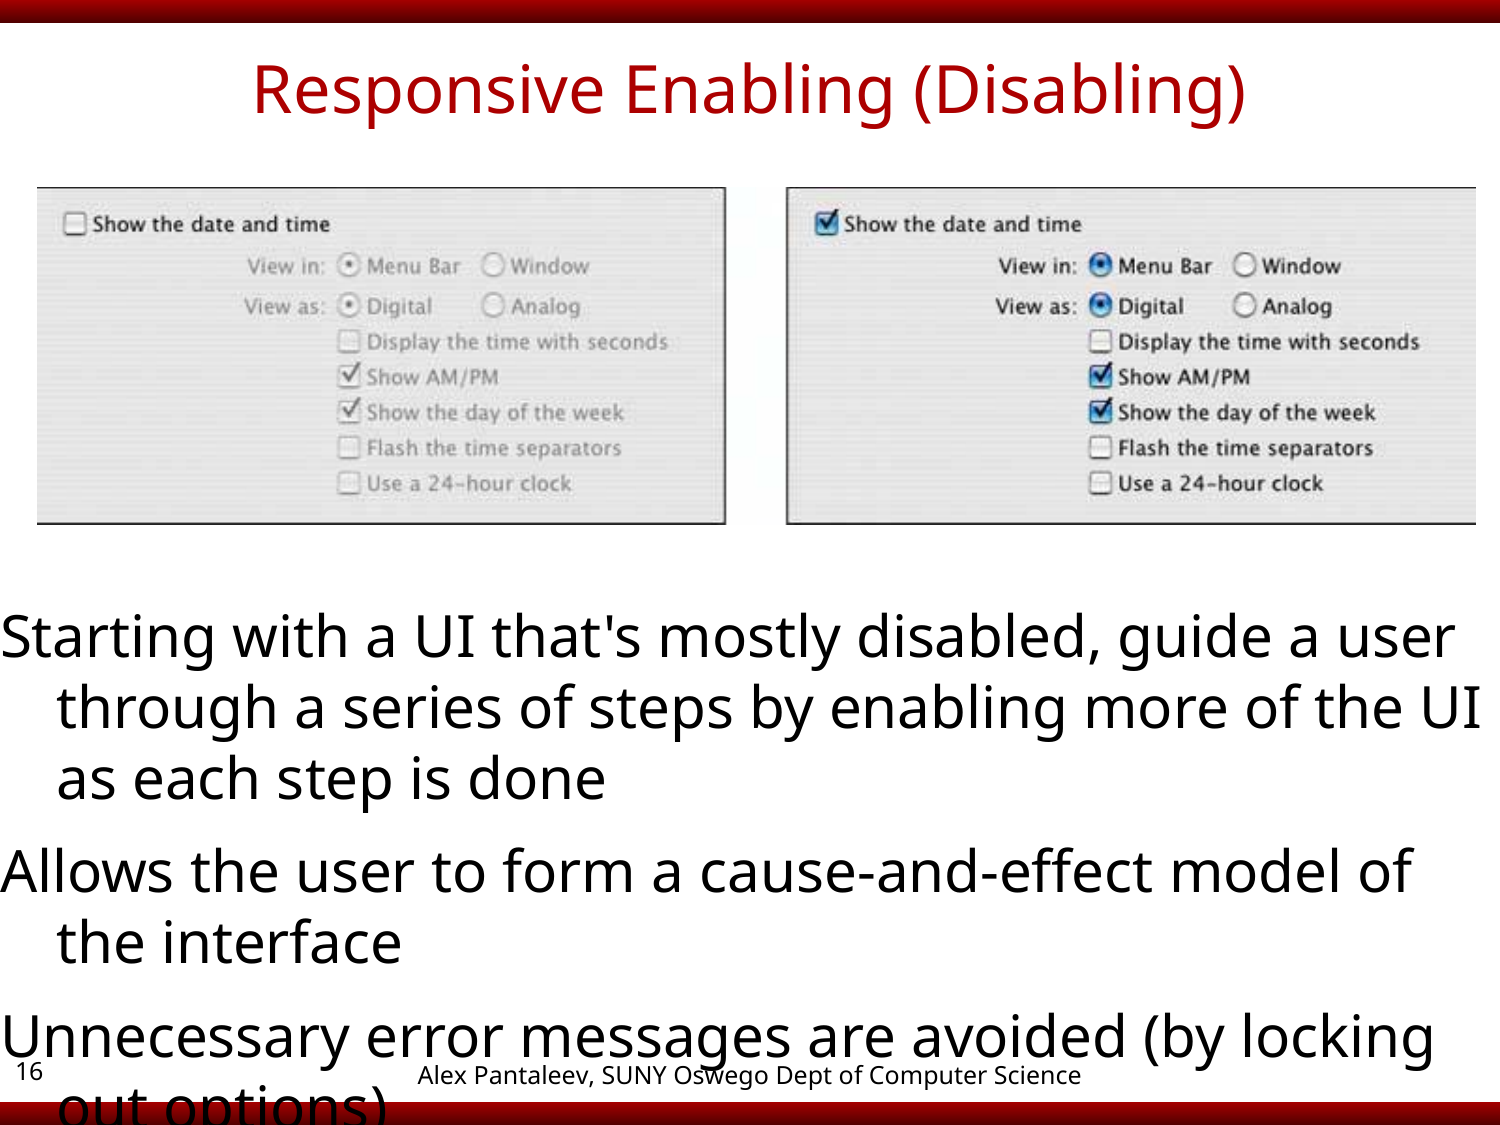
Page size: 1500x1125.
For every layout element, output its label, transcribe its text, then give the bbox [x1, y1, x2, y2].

title Responsive Enabling (Disabling) [0, 24, 1500, 150]
picture [37, 187, 1476, 526]
list Starting with a UI that's mostly disabled, guide a user through a series of steps by enabling more of the UI as each step is done Allows the user to form a cause-and-effect model of the interface Unnecessary error messages are avoided (by locking out options) [0, 600, 1500, 1078]
